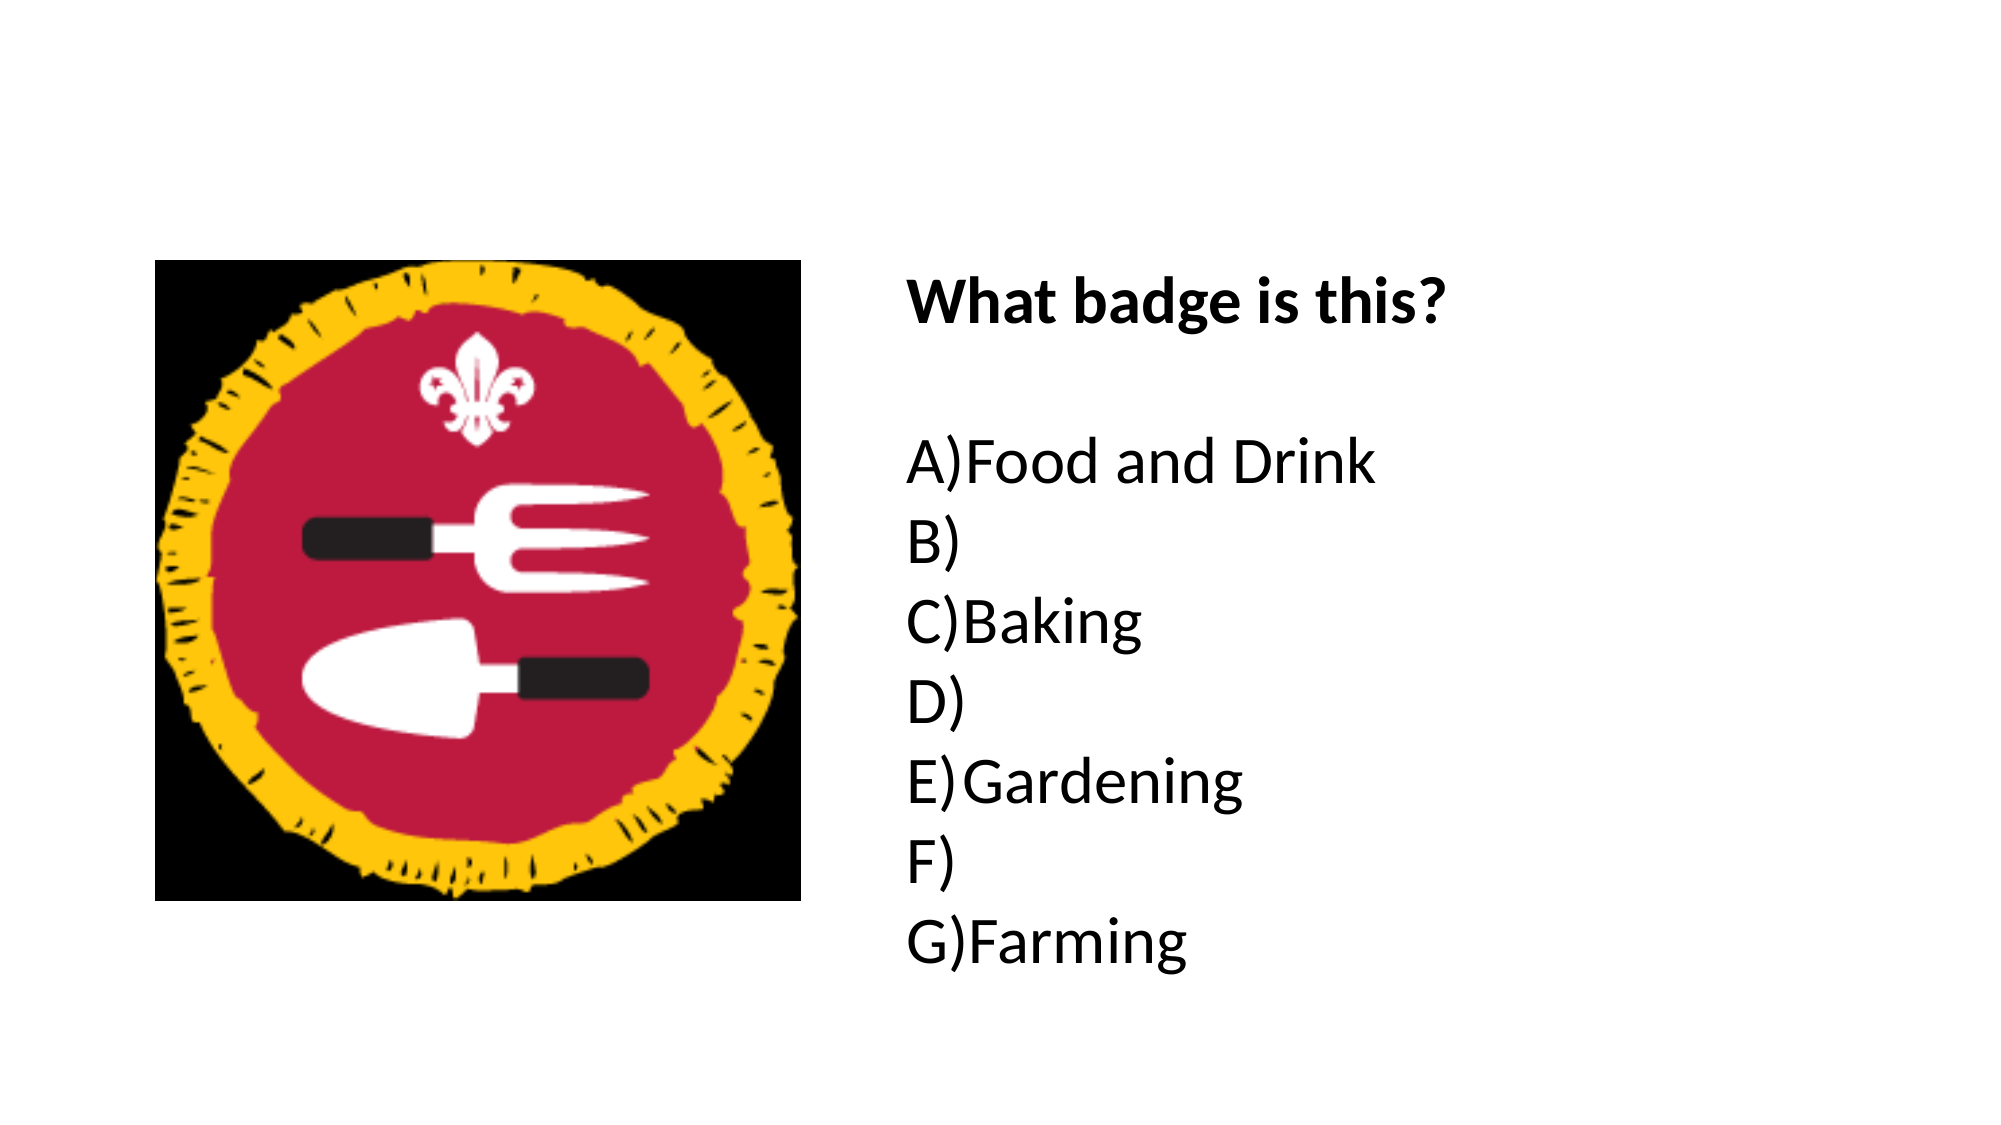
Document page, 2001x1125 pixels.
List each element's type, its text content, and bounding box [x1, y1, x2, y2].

text_box What badge is this? Food and Drink Baking Gardening Farming [891, 249, 1872, 992]
picture [155, 260, 801, 901]
